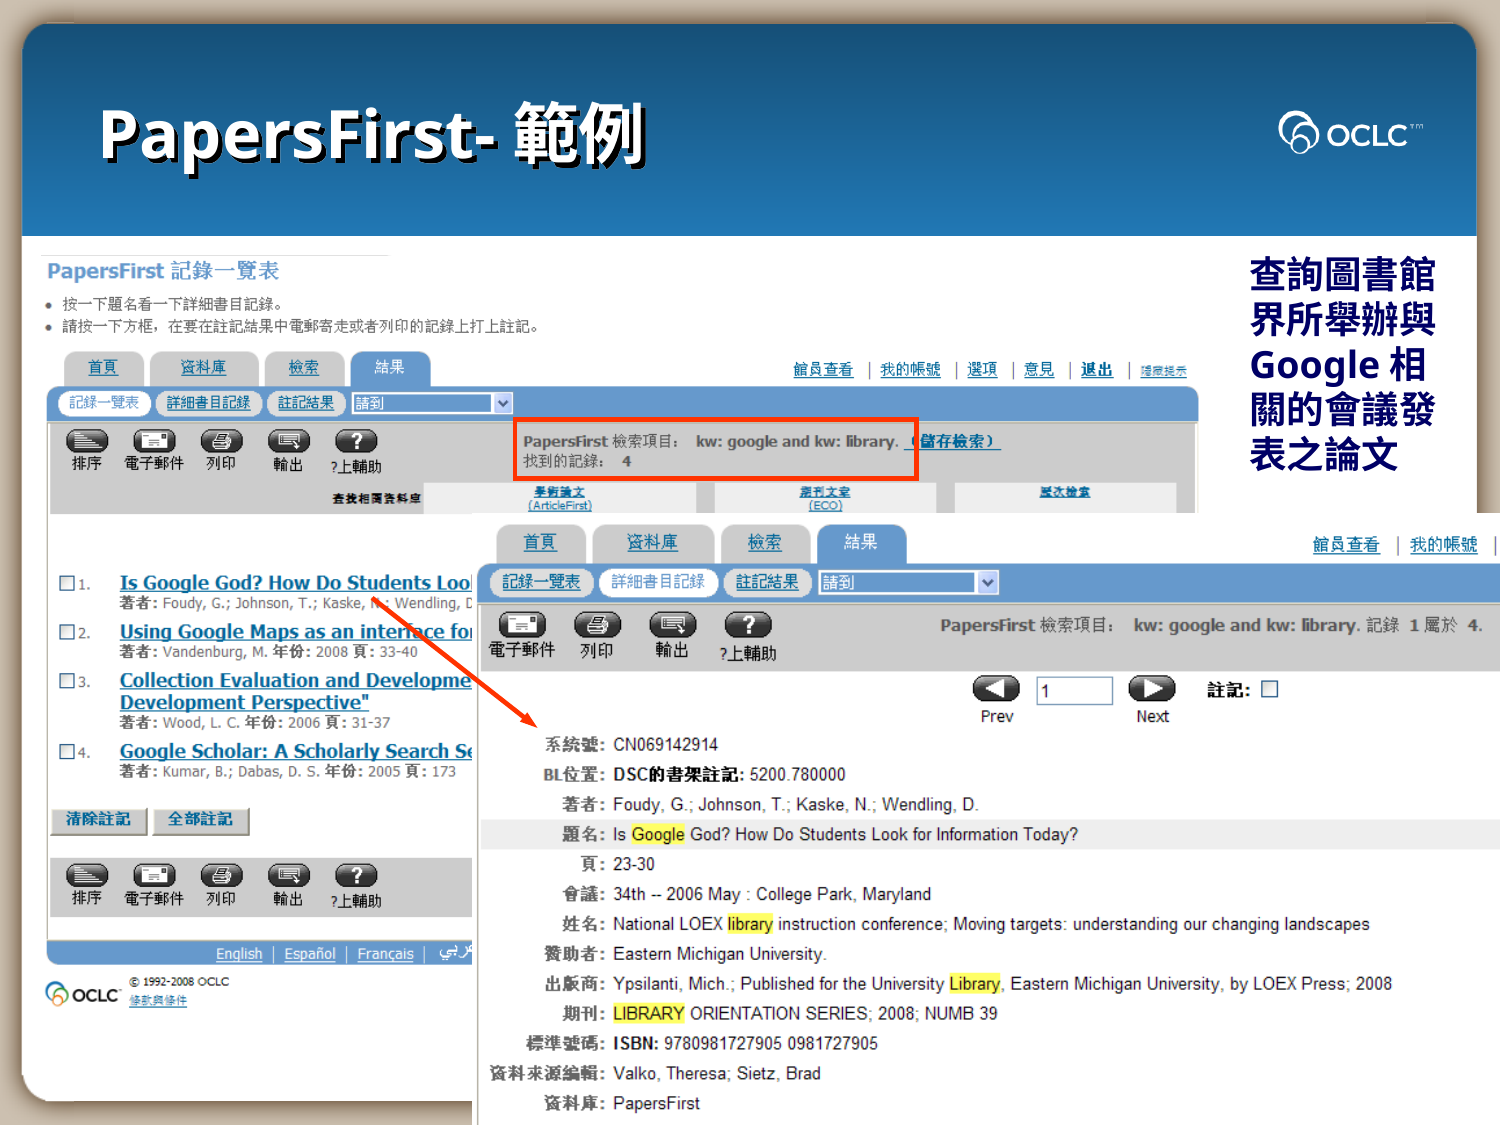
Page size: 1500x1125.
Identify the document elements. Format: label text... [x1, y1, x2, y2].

text_box 查詢圖書館界所舉辦與Google相關的會議發表之論文 [1234, 243, 1471, 484]
picture [41, 255, 1500, 1125]
text_box PapersFirst-範例 [83, 81, 1222, 183]
